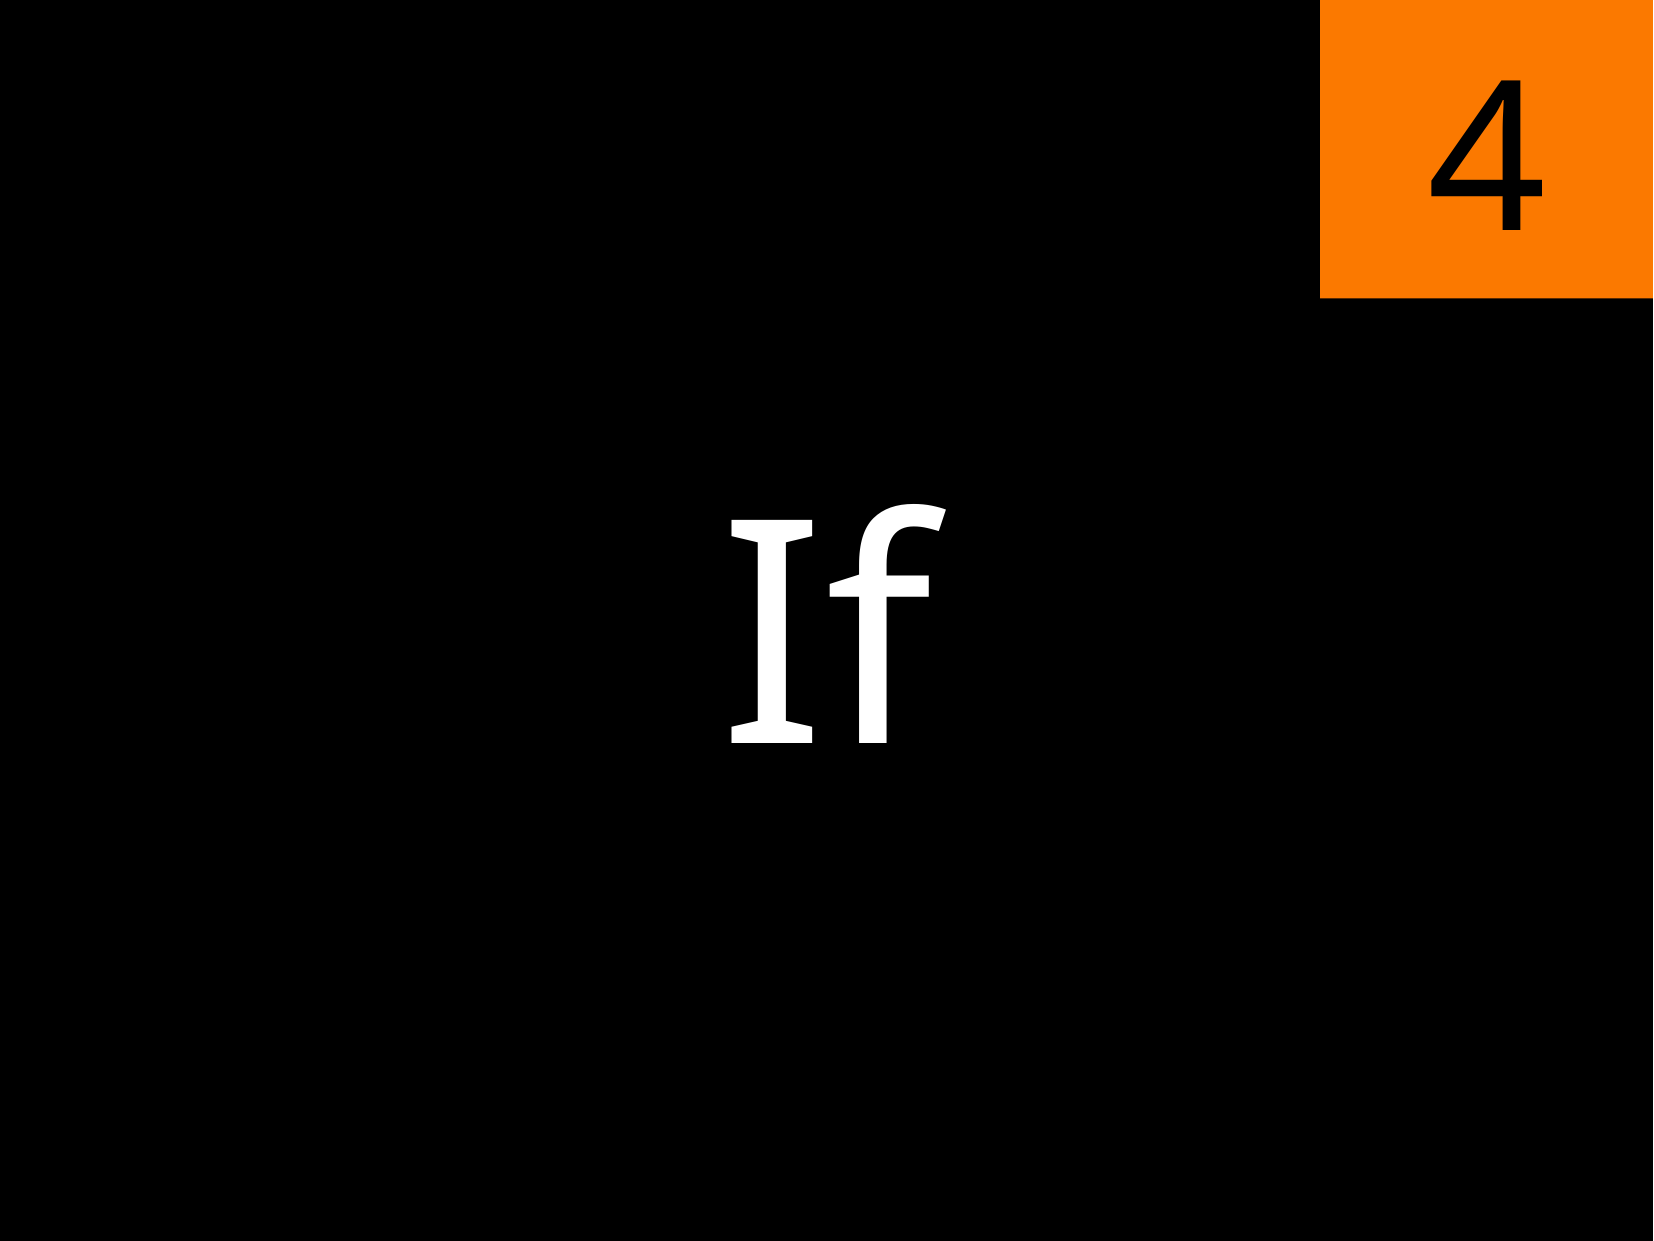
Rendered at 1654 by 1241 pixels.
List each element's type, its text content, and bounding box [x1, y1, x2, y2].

text_box 4 [1320, 0, 1653, 265]
text_box If [0, 0, 1653, 1241]
